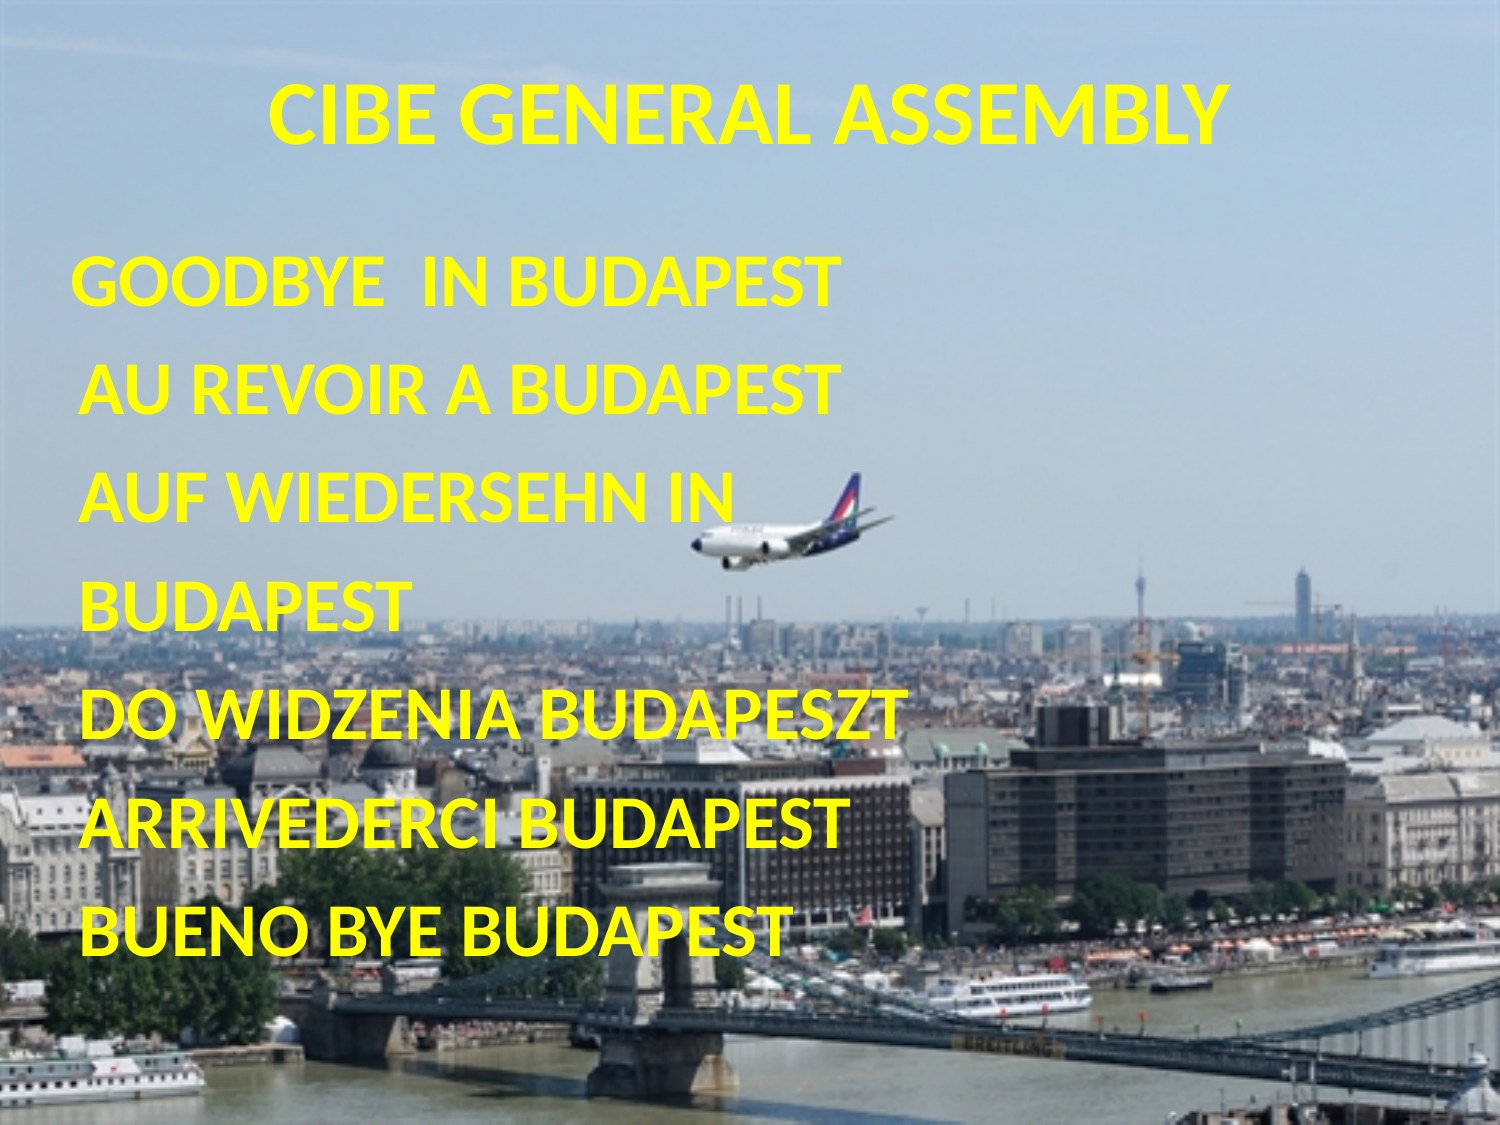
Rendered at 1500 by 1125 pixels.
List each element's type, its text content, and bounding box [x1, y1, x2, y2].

list GOODBYE IN BUDAPEST AU REVOIR A BUDAPEST AUF WIEDERSEHN IN BUDAPEST DO WIDZENIA BUDAPESZT ARRIVEDERCI BUDAPEST BUENO BYE BUDAPEST [46, 222, 1397, 1102]
title CIBE GENERAL ASSEMBLY [75, 45, 1425, 233]
picture [0, 0, 1500, 1125]
